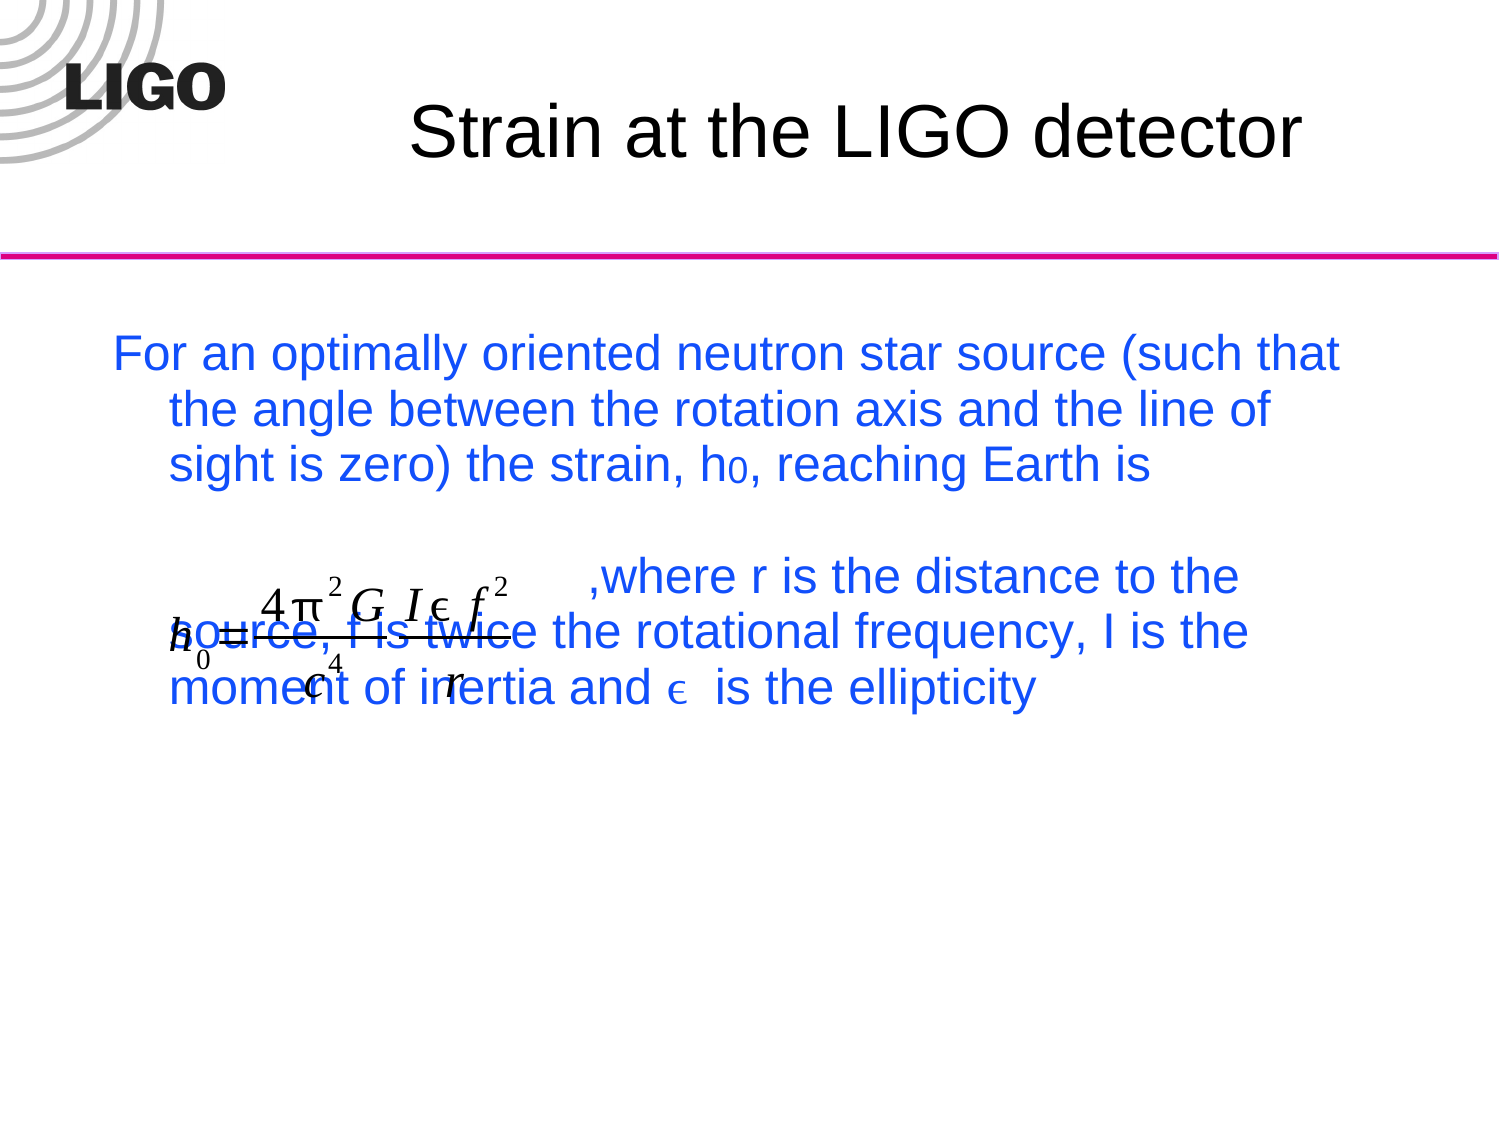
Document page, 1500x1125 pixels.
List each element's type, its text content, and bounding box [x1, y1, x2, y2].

list For an optimally oriented neutron star source (such that the angle between the rotation axis and the line of sight is zero) the strain, h0, reaching Earth is ,where r is the distance to the source, f is twice the rotational frequency, I is the moment of inertia and  is the ellipticity [112, 324, 1388, 1001]
chart [156, 562, 526, 713]
title Strain at the LIGO detector [262, 37, 1450, 225]
